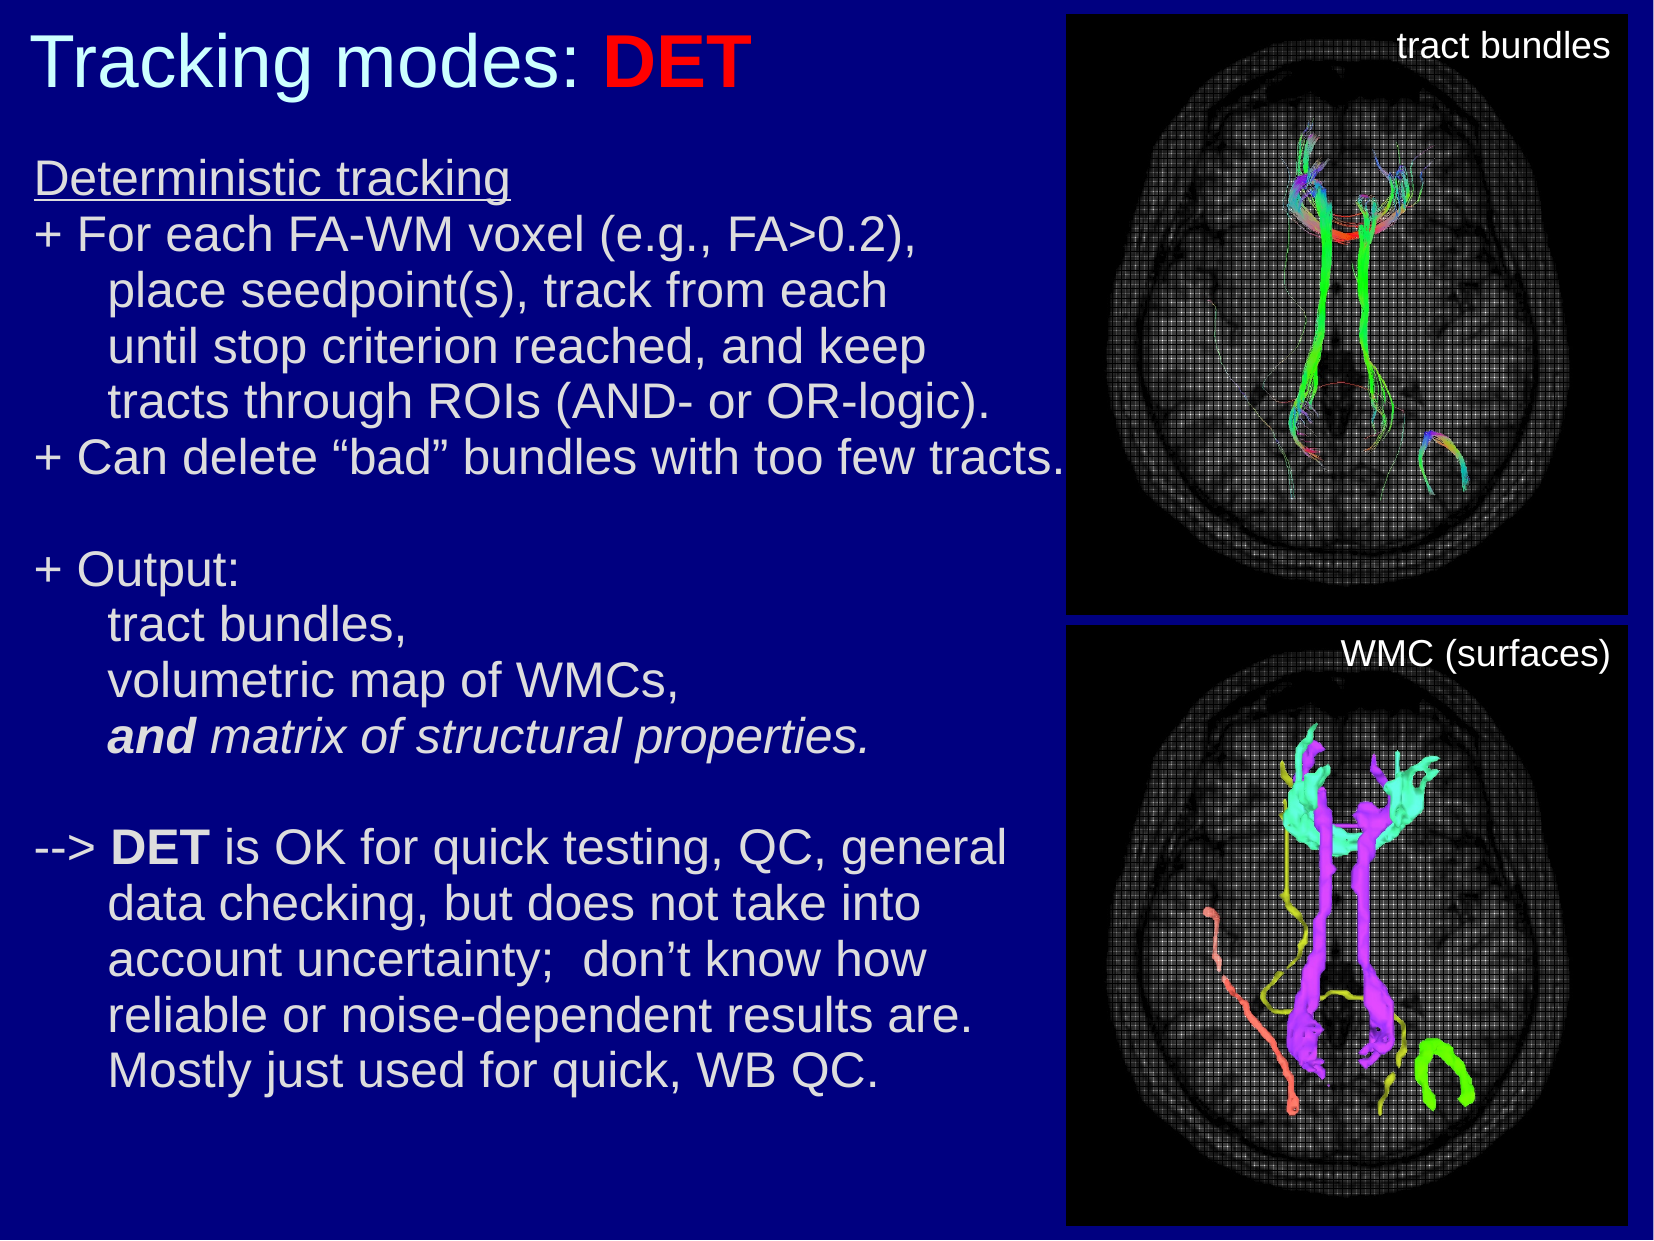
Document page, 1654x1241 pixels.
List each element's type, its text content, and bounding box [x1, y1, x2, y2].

text_box Deterministic tracking + For each FA-WM voxel (e.g., FA>0.2), place seedpoint(s), track from each until stop criterion reached, and keep tracts through ROIs (AND- or OR-logic). + Can delete “bad” bundles with too few tracts. + Output: tract bundles, volumetric map of WMCs, and matrix of structural properties. --> DET is OK for quick testing, QC, general data checking, but does not take into account uncertainty; don’t know how reliable or noise-dependent results are. Mostly just used for quick, WB QC. [18, 143, 1082, 1106]
text_box WMC (surfaces) [1325, 625, 1627, 683]
title Tracking modes: DET [29, 7, 1052, 116]
picture [1066, 625, 1628, 1226]
text_box tract bundles [1381, 17, 1626, 74]
picture [1066, 14, 1628, 615]
